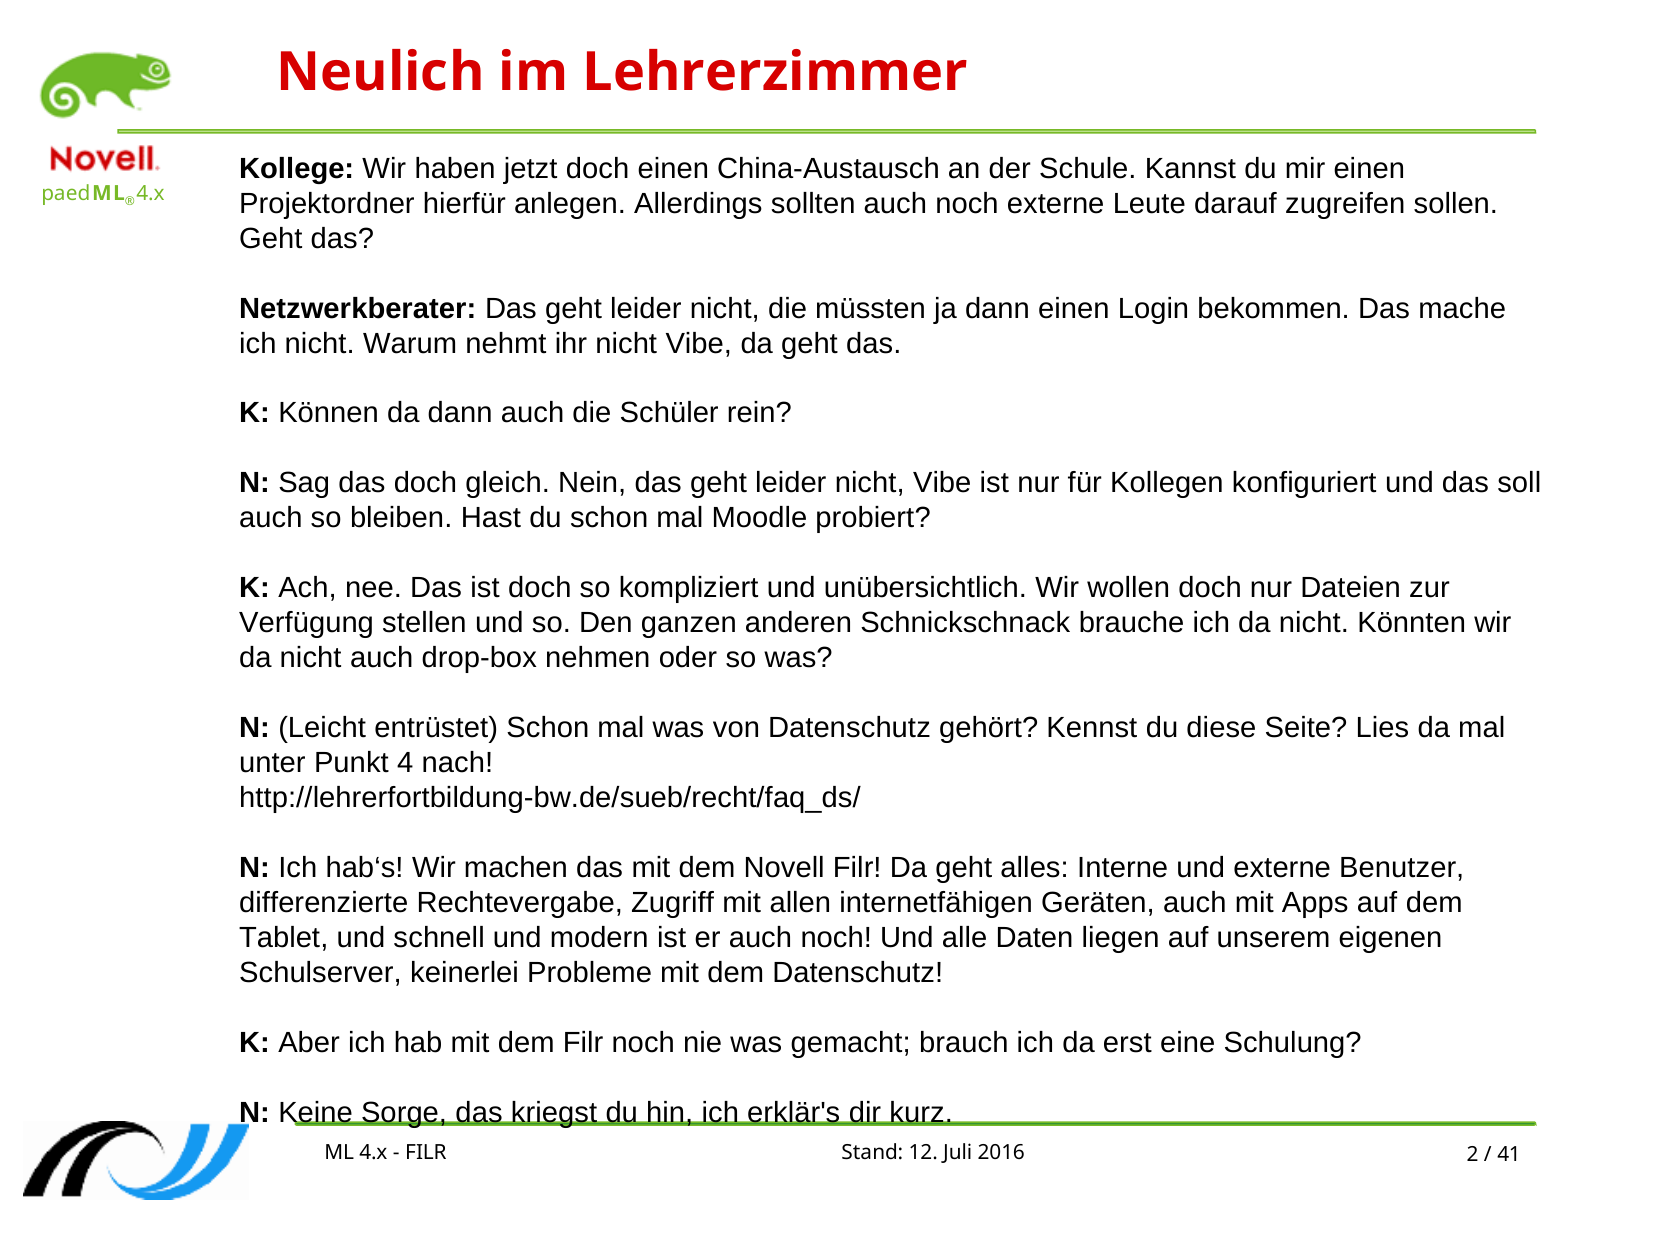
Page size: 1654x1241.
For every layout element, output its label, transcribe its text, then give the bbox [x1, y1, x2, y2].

text_box Kollege: Wir haben jetzt doch einen China-Austausch an der Schule. Kannst du mir einen Projektordner hierfür anlegen. Allerdings sollten auch noch externe Leute darauf zugreifen sollen. Geht das? Netzwerkberater: Das geht leider nicht, die müssten ja dann einen Login bekommen. Das mache ich nicht. Warum nehmt ihr nicht Vibe, da geht das. K: Können da dann auch die Schüler rein? N: Sag das doch gleich. Nein, das geht leider nicht, Vibe ist nur für Kollegen konfiguriert und das soll auch so bleiben. Hast du schon mal Moodle probiert? K: Ach, nee. Das ist doch so kompliziert und unübersichtlich. Wir wollen doch nur Dateien zur Verfügung stellen und so. Den ganzen anderen Schnickschnack brauche ich da nicht. Könnten wir da nicht auch drop-box nehmen oder so was? N: (Leicht entrüstet) Schon mal was von Datenschutz gehört? Kennst du diese Seite? Lies da mal unter Punkt 4 nach! http://lehrerfortbildung-bw.de/sueb/recht/faq_ds/ N: Ich hab‘s! Wir machen das mit dem Novell Filr! Da geht alles: Interne und externe Benutzer, differenzierte Rechtevergabe, Zugriff mit allen internetfähigen Geräten, auch mit Apps auf dem Tablet, und schnell und modern ist er auch noch! Und alle Daten liegen auf unserem eigenen Schulserver, keinerlei Probleme mit dem Datenschutz! K: Aber ich hab mit dem Filr noch nie was gemacht; brauch ich da erst eine Schulung? N: Keine Sorge, das kriegst du hin, ich erklär's dir kurz. [224, 141, 1560, 1136]
picture [26, 35, 184, 193]
picture [23, 1121, 249, 1200]
title Neulich im Lehrerzimmer [256, 17, 1530, 121]
